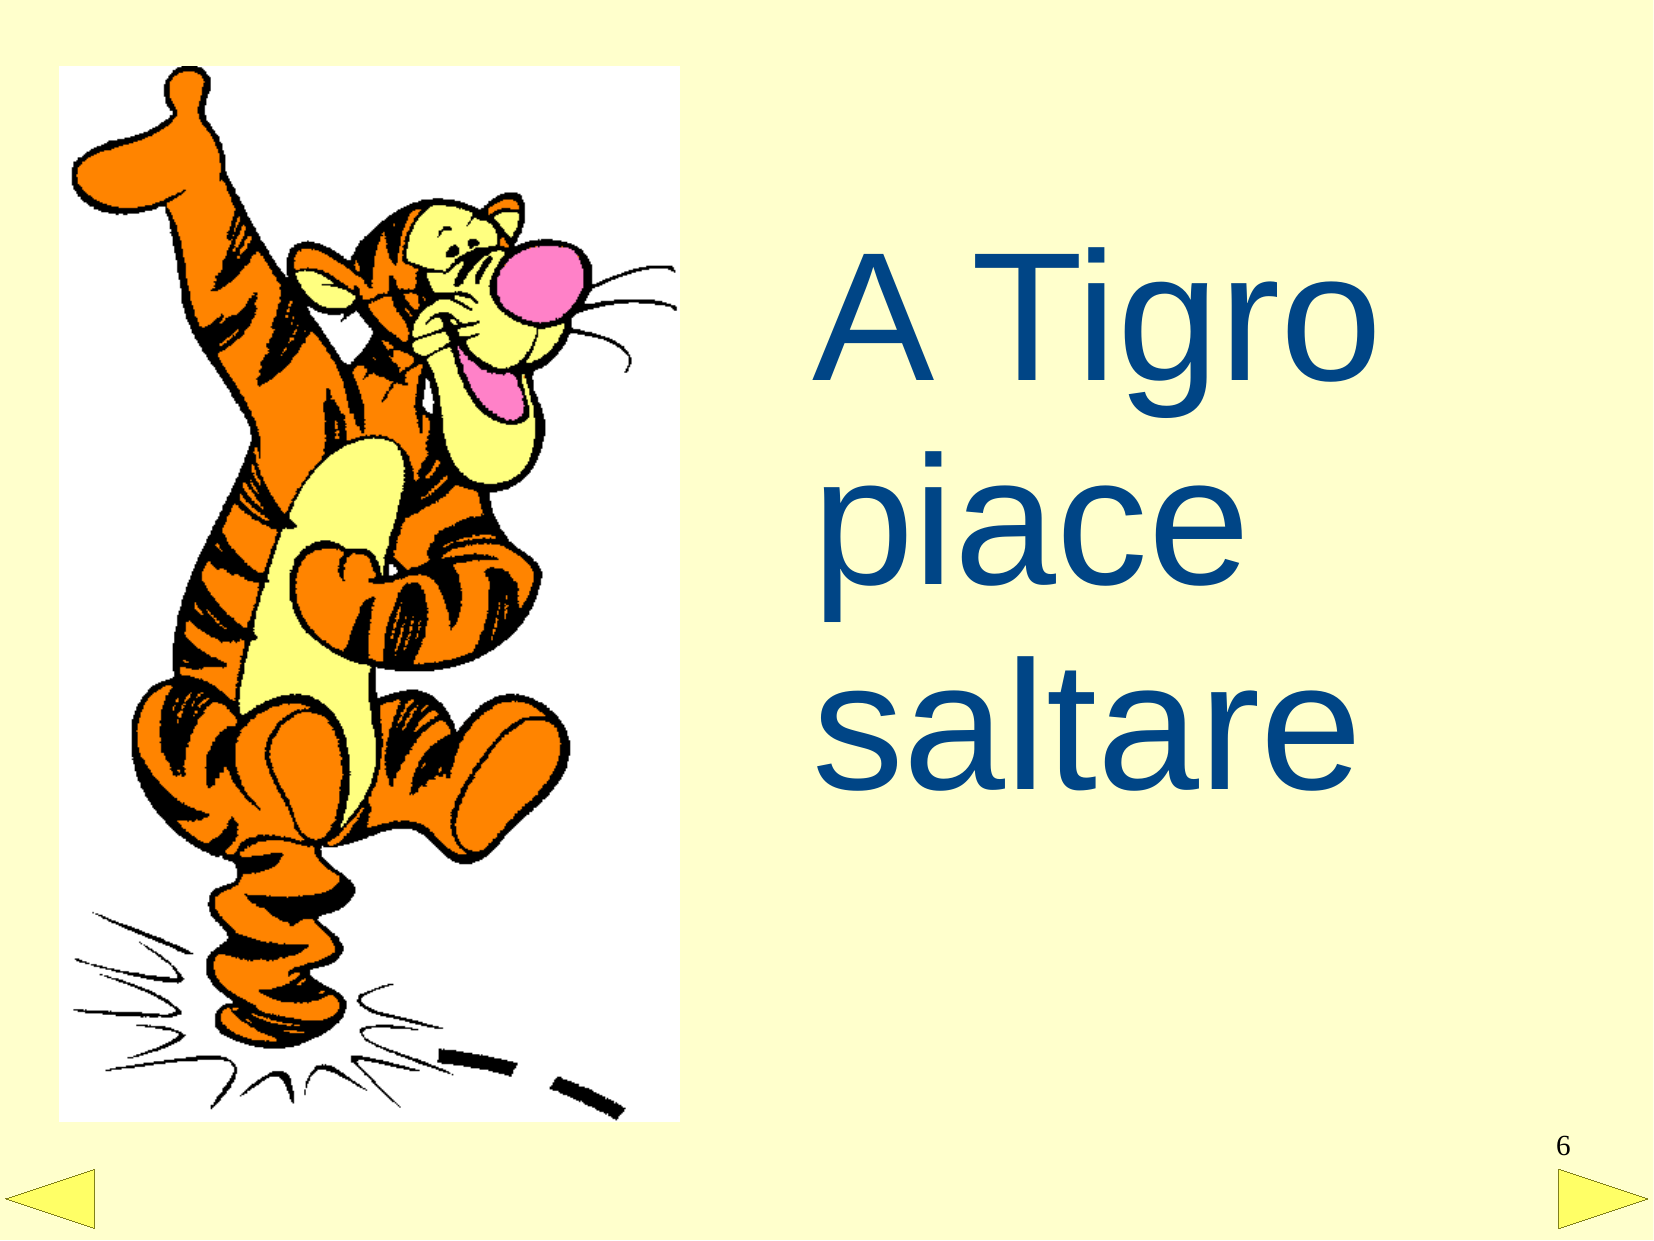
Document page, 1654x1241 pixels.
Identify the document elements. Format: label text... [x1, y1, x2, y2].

text_box A Tigro piace saltare [797, 206, 1565, 836]
text_box [1558, 1169, 1648, 1229]
text_box [5, 1169, 95, 1229]
picture [59, 66, 680, 1123]
